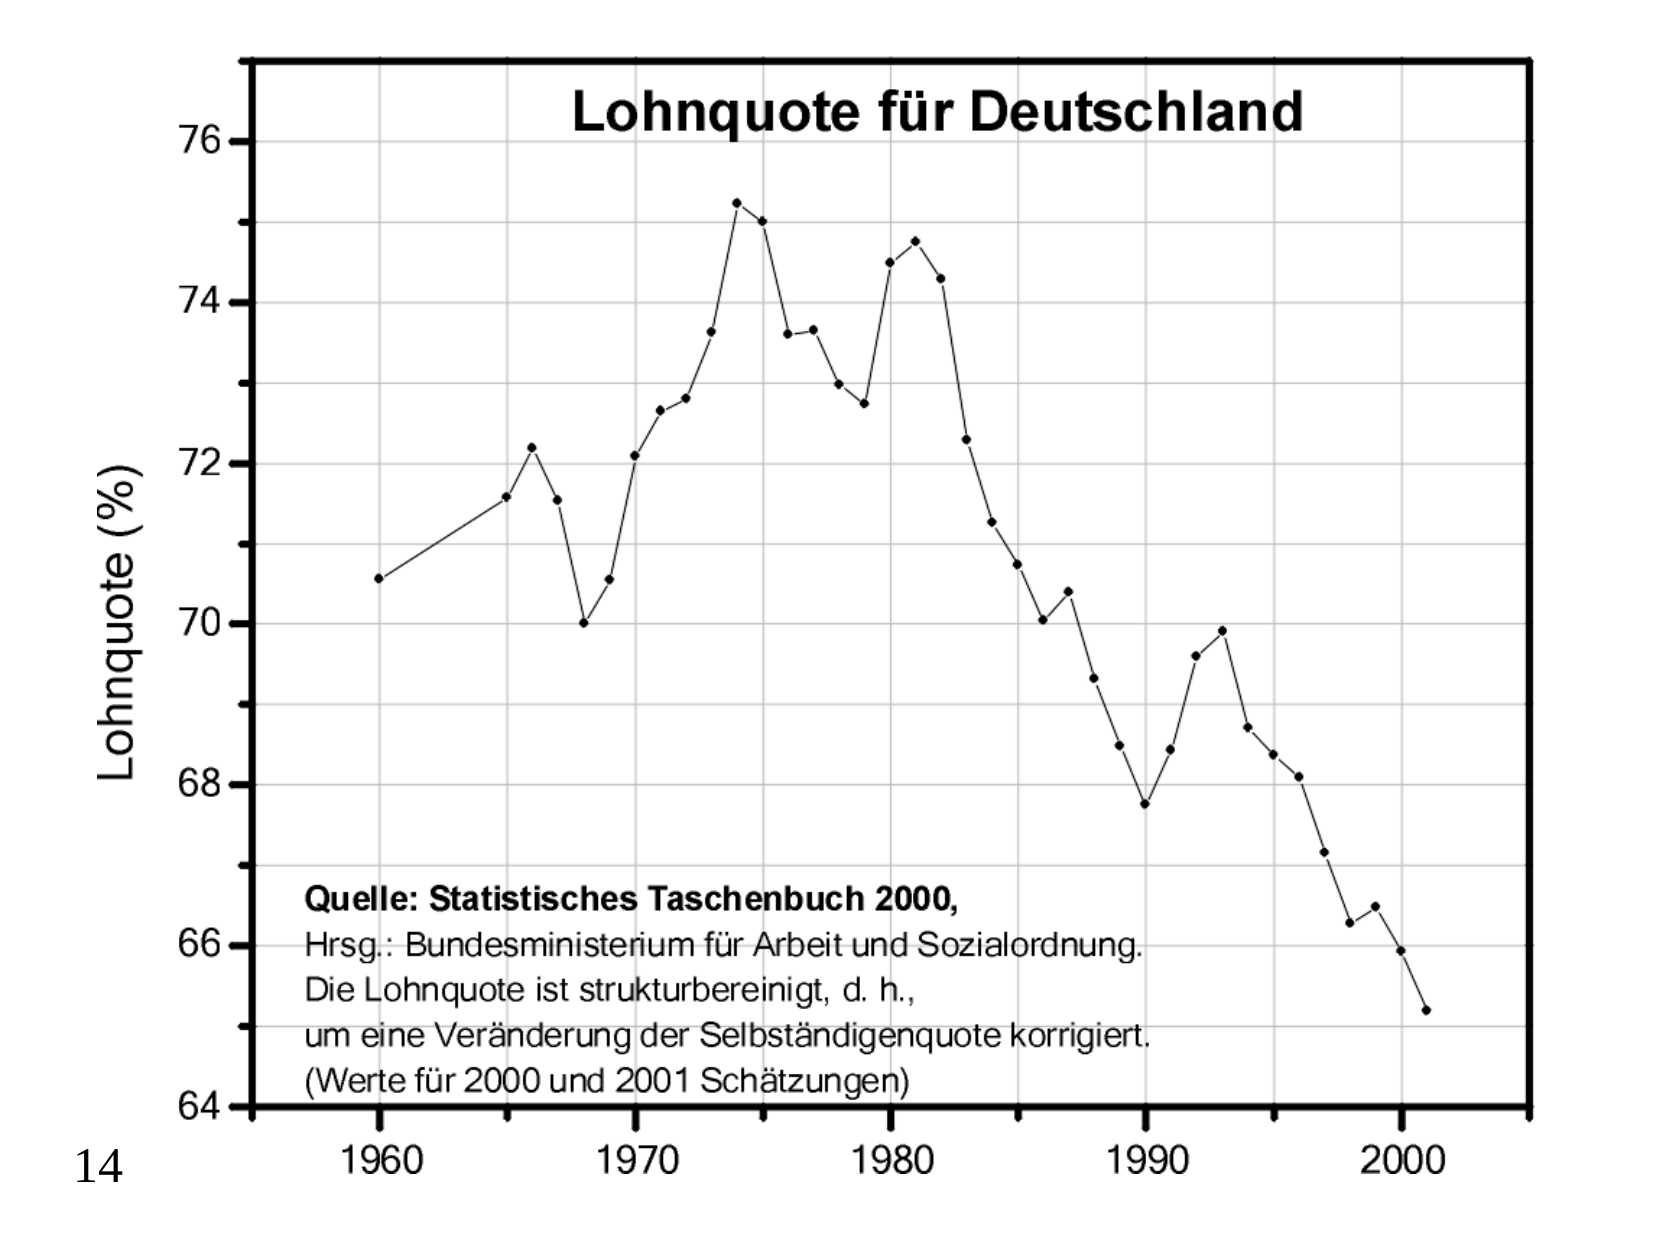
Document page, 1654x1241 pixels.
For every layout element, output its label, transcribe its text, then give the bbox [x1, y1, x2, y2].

picture [97, 7, 1594, 1174]
text_box <Nummer> [73, 1134, 309, 1196]
